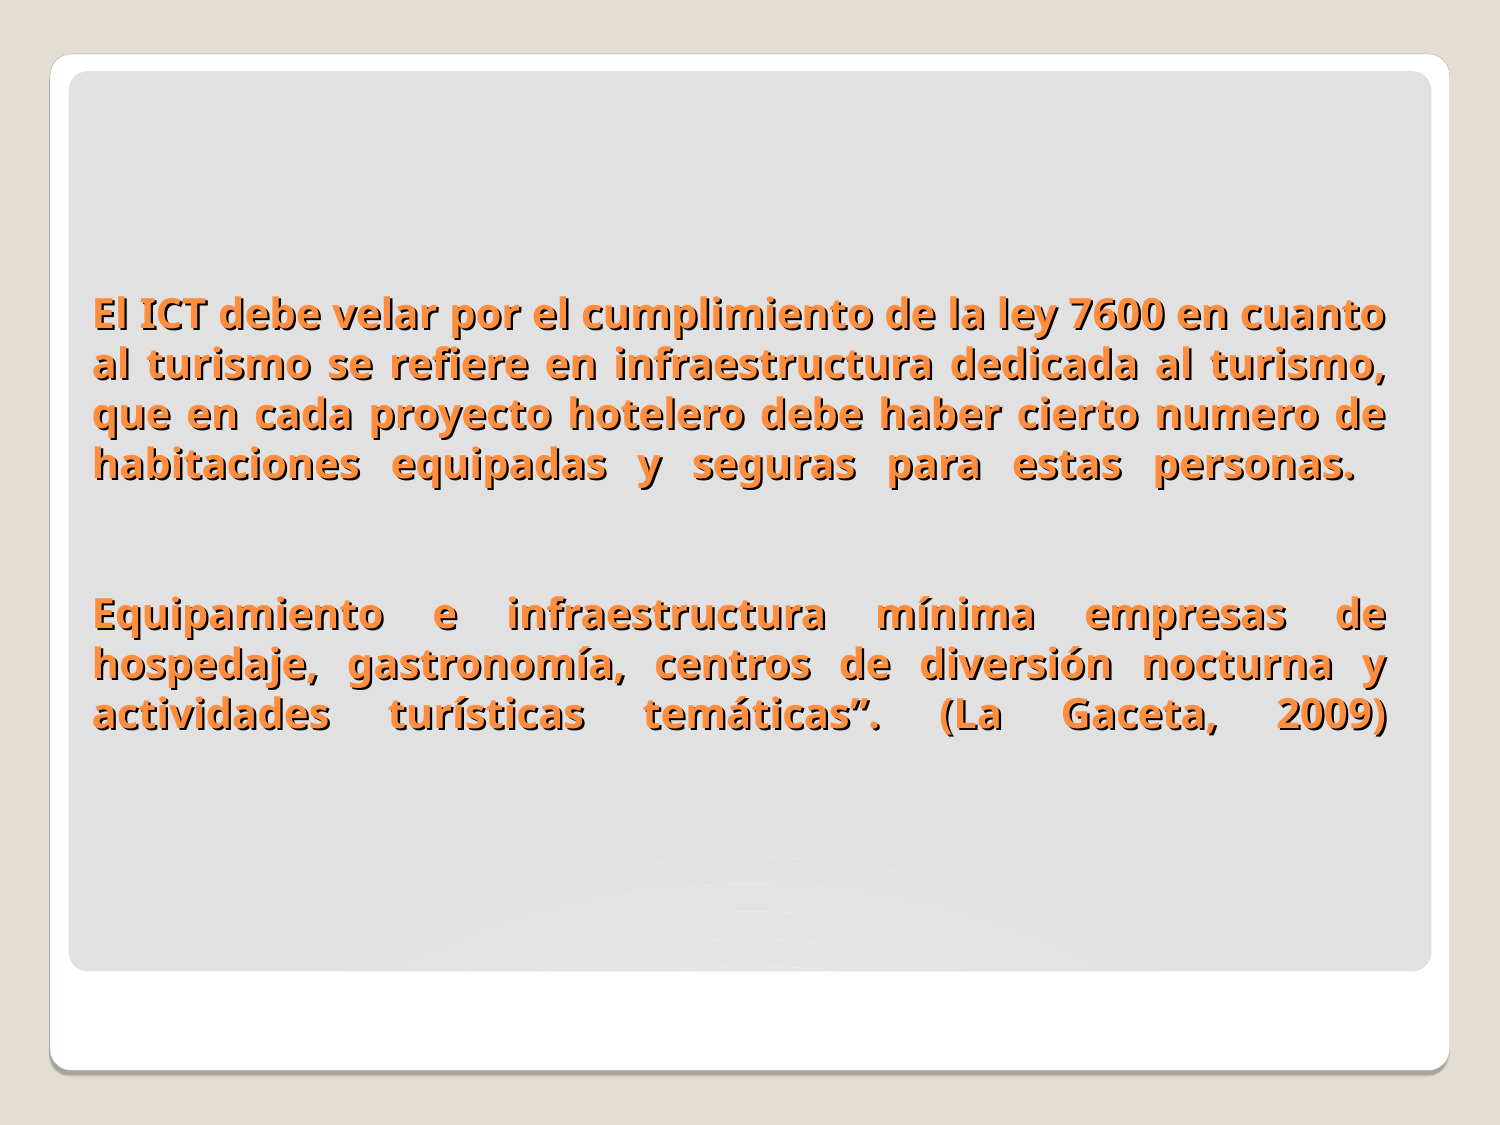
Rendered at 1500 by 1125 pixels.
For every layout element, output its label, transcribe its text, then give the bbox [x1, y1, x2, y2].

title El ICT debe velar por el cumplimiento de la ley 7600 en cuanto al turismo se refiere en infraestructura dedicada al turismo, que en cada proyecto hotelero debe haber cierto numero de habitaciones equipadas y seguras para estas personas. Equipamiento e infraestructura mínima empresas de hospedaje, gastronomía, centros de diversión nocturna y actividades turísticas temáticas”. (La Gaceta, 2009) [76, 113, 1426, 835]
